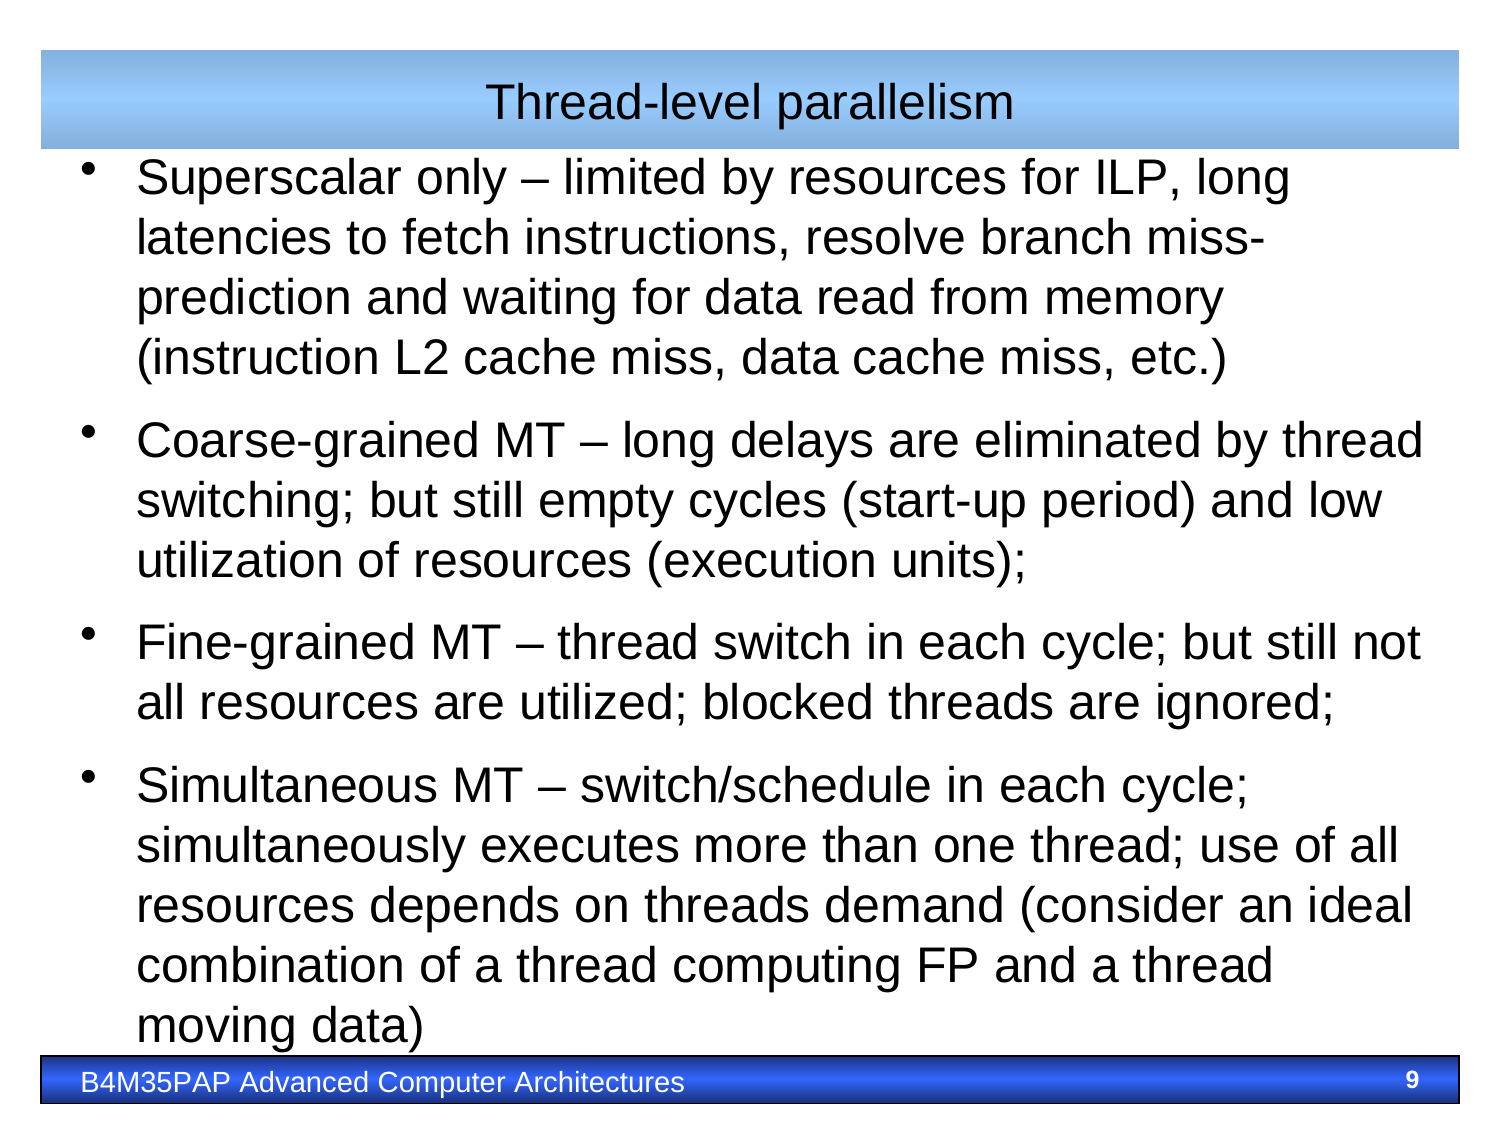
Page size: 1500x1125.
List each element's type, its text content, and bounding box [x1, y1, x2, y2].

list Superscalar only – limited by resources for ILP, long latencies to fetch instructions, resolve branch miss-prediction and waiting for data read from memory (instruction L2 cache miss, data cache miss, etc.) Coarse-grained MT – long delays are eliminated by thread switching; but still empty cycles (start-up period) and low utilization of resources (execution units); Fine-grained MT – thread switch in each cycle; but still not all resources are utilized; blocked threads are ignored; Simultaneous MT – switch/schedule in each cycle; simultaneously executes more than one thread; use of all resources depends on threads demand (consider an ideal combination of a thread computing FP and a thread moving data) [64, 137, 1458, 965]
title Thread-level parallelism [41, 50, 1459, 149]
